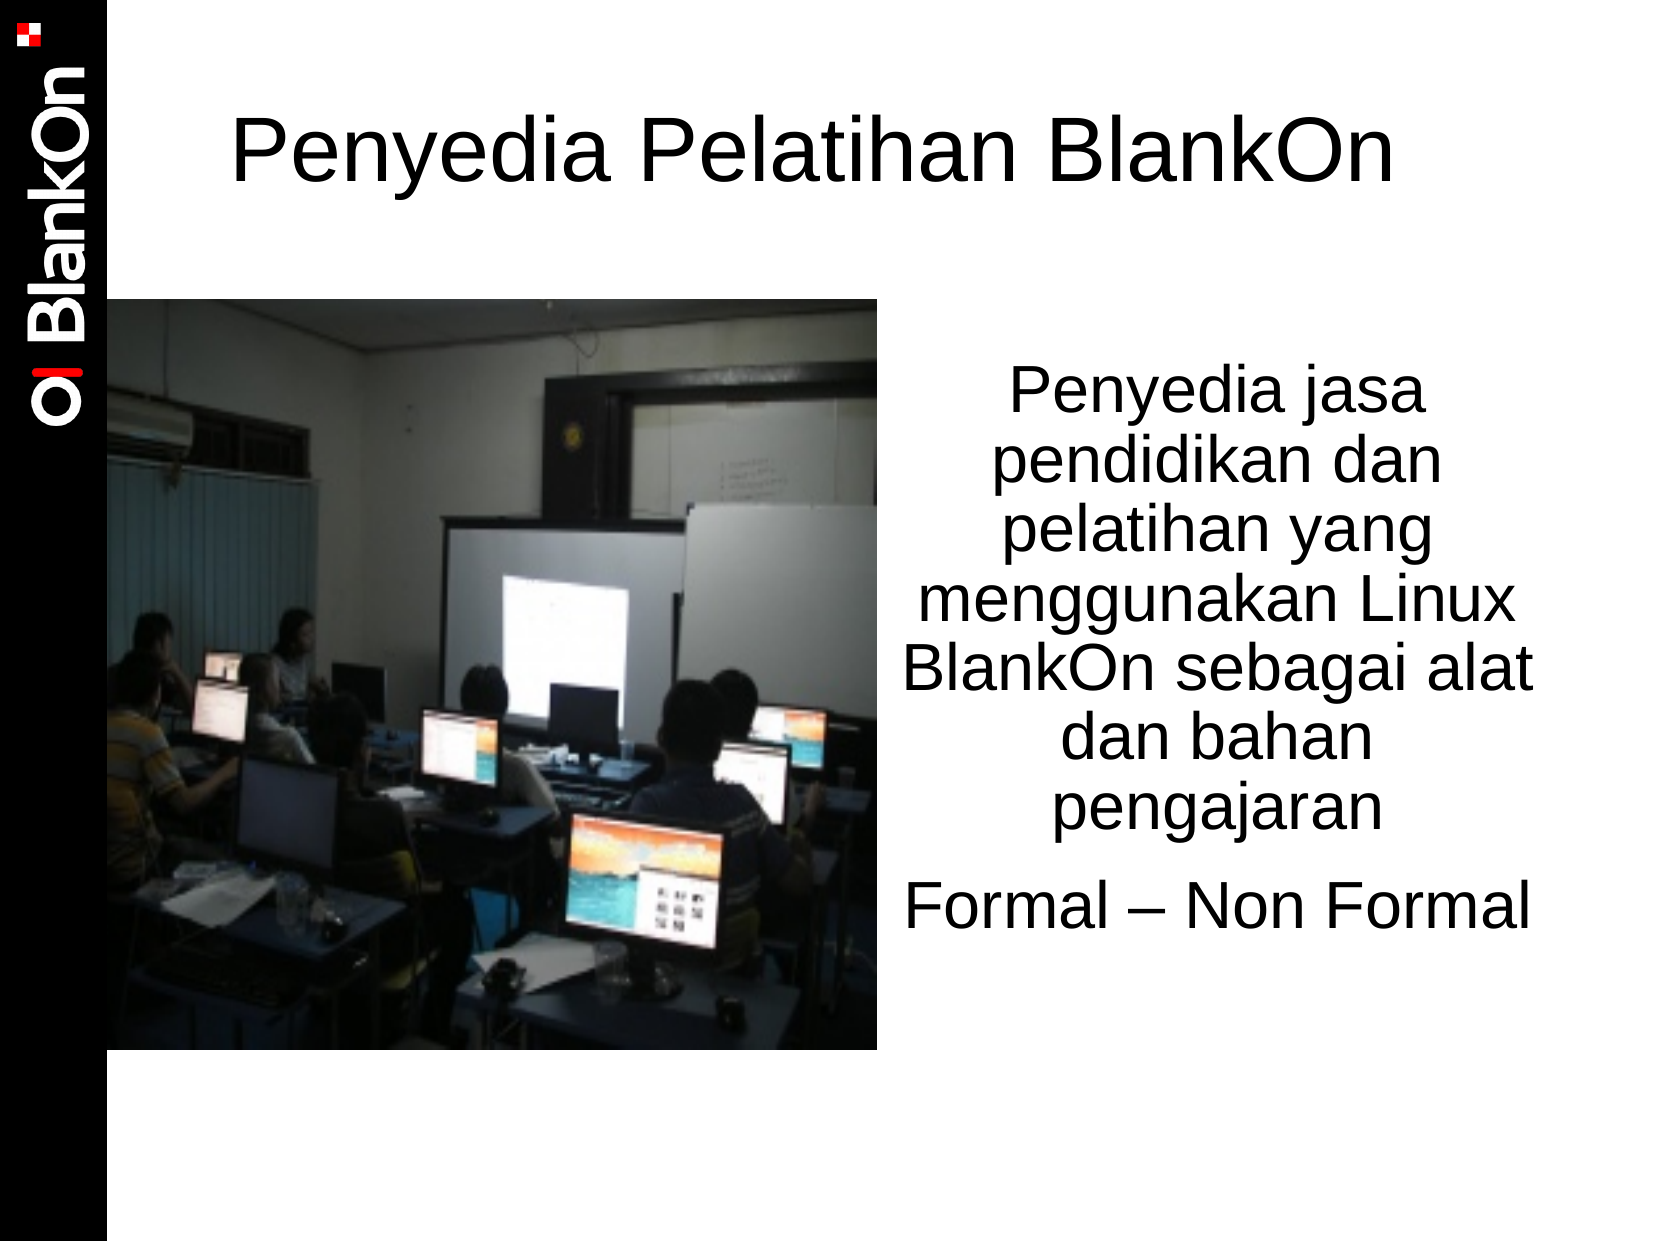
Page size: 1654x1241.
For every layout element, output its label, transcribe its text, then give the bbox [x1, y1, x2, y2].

picture [17, 23, 89, 426]
text_box [0, 0, 107, 1241]
title Penyedia Pelatihan BlankOn [82, 49, 1571, 257]
subtitle Penyedia jasa pendidikan dan pelatihan yang menggunakan Linux BlankOn sebagai alat dan bahan pengajaran Formal – Non Formal [897, 290, 1538, 1010]
picture [107, 299, 877, 1050]
